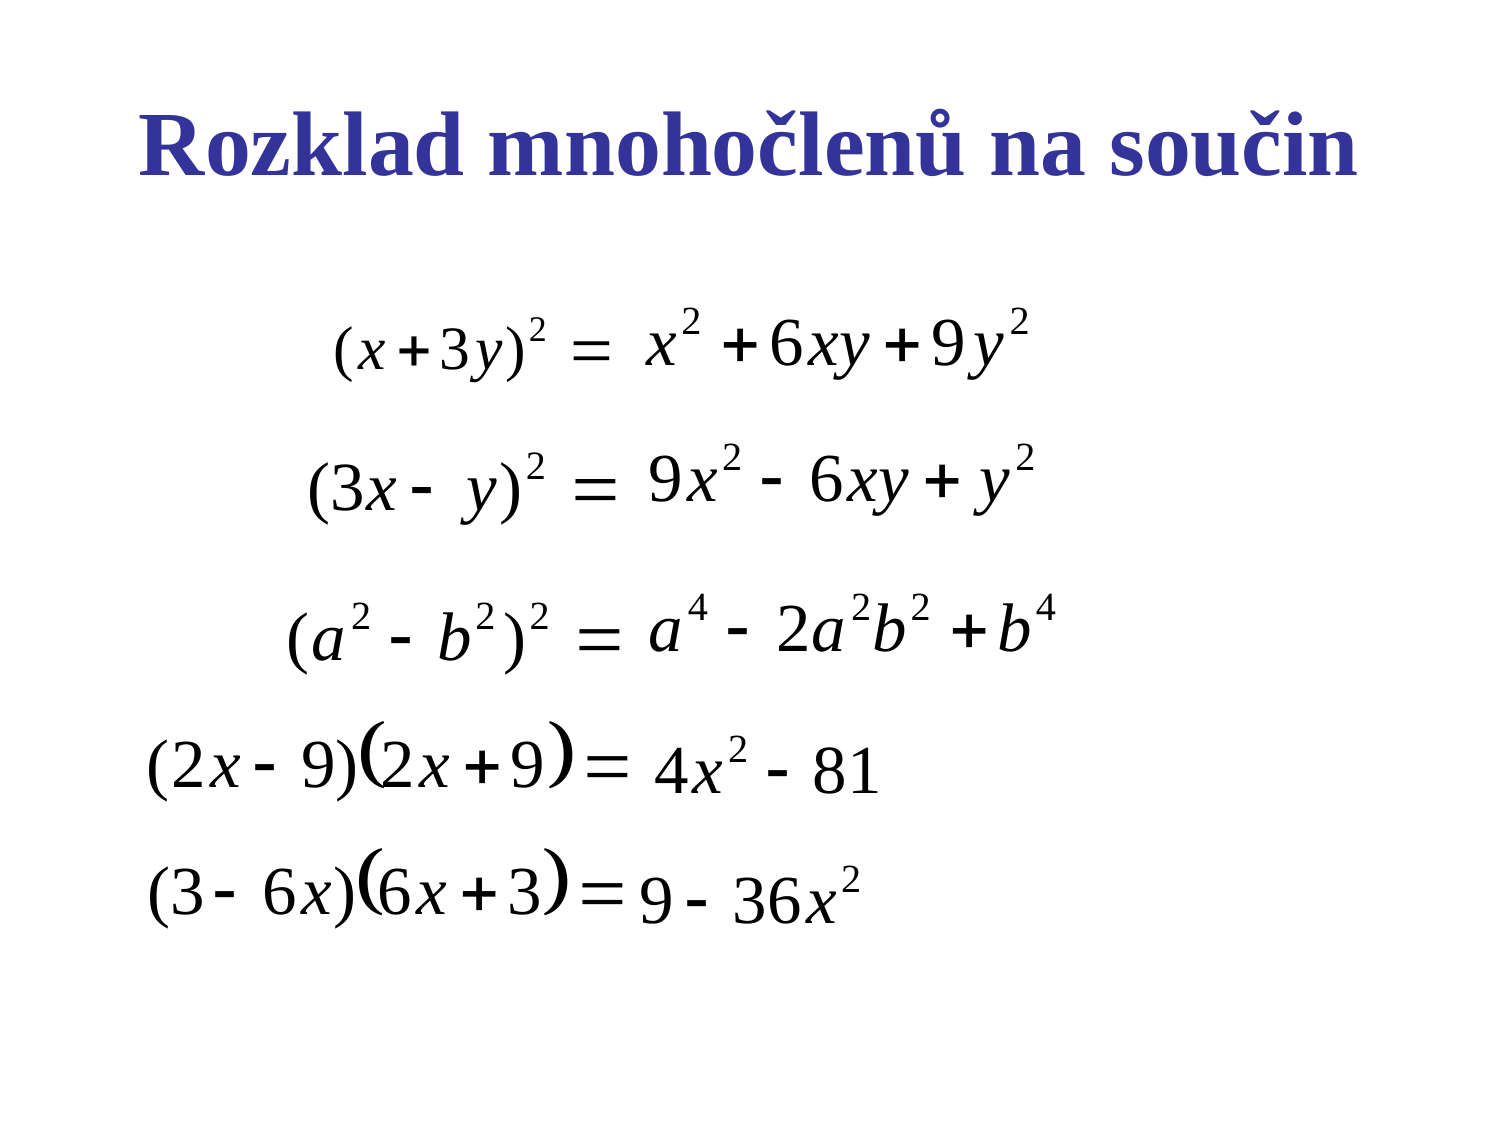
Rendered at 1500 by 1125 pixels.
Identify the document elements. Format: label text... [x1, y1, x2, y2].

chart [643, 718, 886, 811]
chart [137, 718, 632, 817]
chart [638, 577, 1070, 669]
title Rozklad mnohočlenů na součin [75, 45, 1426, 233]
text_box [324, 302, 612, 396]
chart [138, 846, 628, 944]
chart [631, 848, 874, 941]
chart [298, 435, 621, 539]
chart [632, 290, 1041, 395]
chart [640, 426, 1048, 530]
chart [277, 586, 623, 690]
